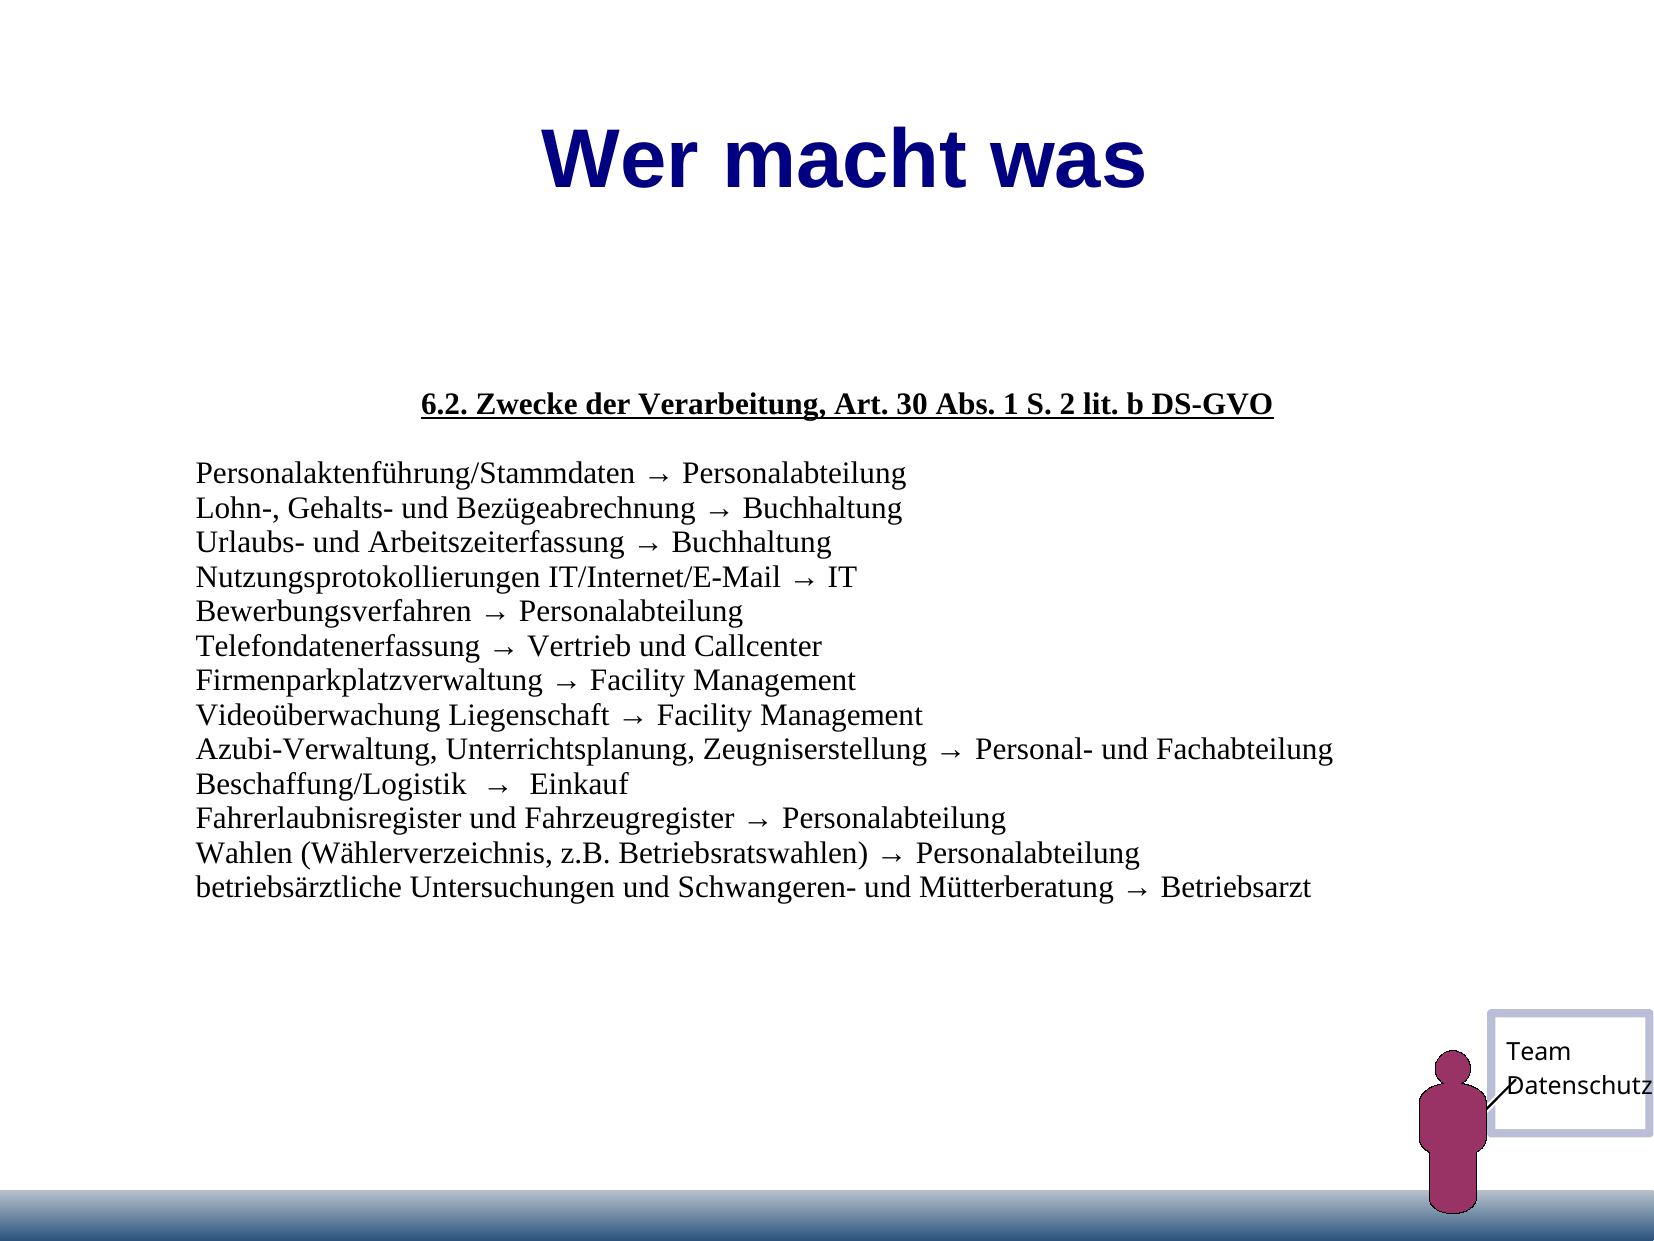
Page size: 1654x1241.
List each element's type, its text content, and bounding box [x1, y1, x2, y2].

list 6.2. Zwecke der Verarbeitung, Art. 30 Abs. 1 S. 2 lit. b DS-GVO  Personalaktenführung/Stammdaten → Personalabteilung  Lohn-, Gehalts- und Bezügeabrechnung → Buchhaltung  Urlaubs- und Arbeitszeiterfassung → Buchhaltung  Nutzungsprotokollierungen IT/Internet/E-Mail → IT  Bewerbungsverfahren → Personalabteilung  Telefondatenerfassung → Vertrieb und Callcenter  Firmenparkplatzverwaltung → Facility Management  Videoüberwachung Liegenschaft → Facility Management  Azubi-Verwaltung, Unterrichtsplanung, Zeugniserstellung → Personal- und Fachabteilung  Beschaffung/Logistik → Einkauf  Fahrerlaubnisregister und Fahrzeugregister → Personalabteilung  Wahlen (Wählerverzeichnis, z.B. Betriebsratswahlen) → Personalabteilung  betriebsärztliche Untersuchungen und Schwangeren- und Mütterberatung → Betriebsarzt [151, 387, 1532, 1169]
text_box Team Datenschutz [1506, 1033, 1645, 1079]
title Wer macht was [156, 55, 1534, 263]
